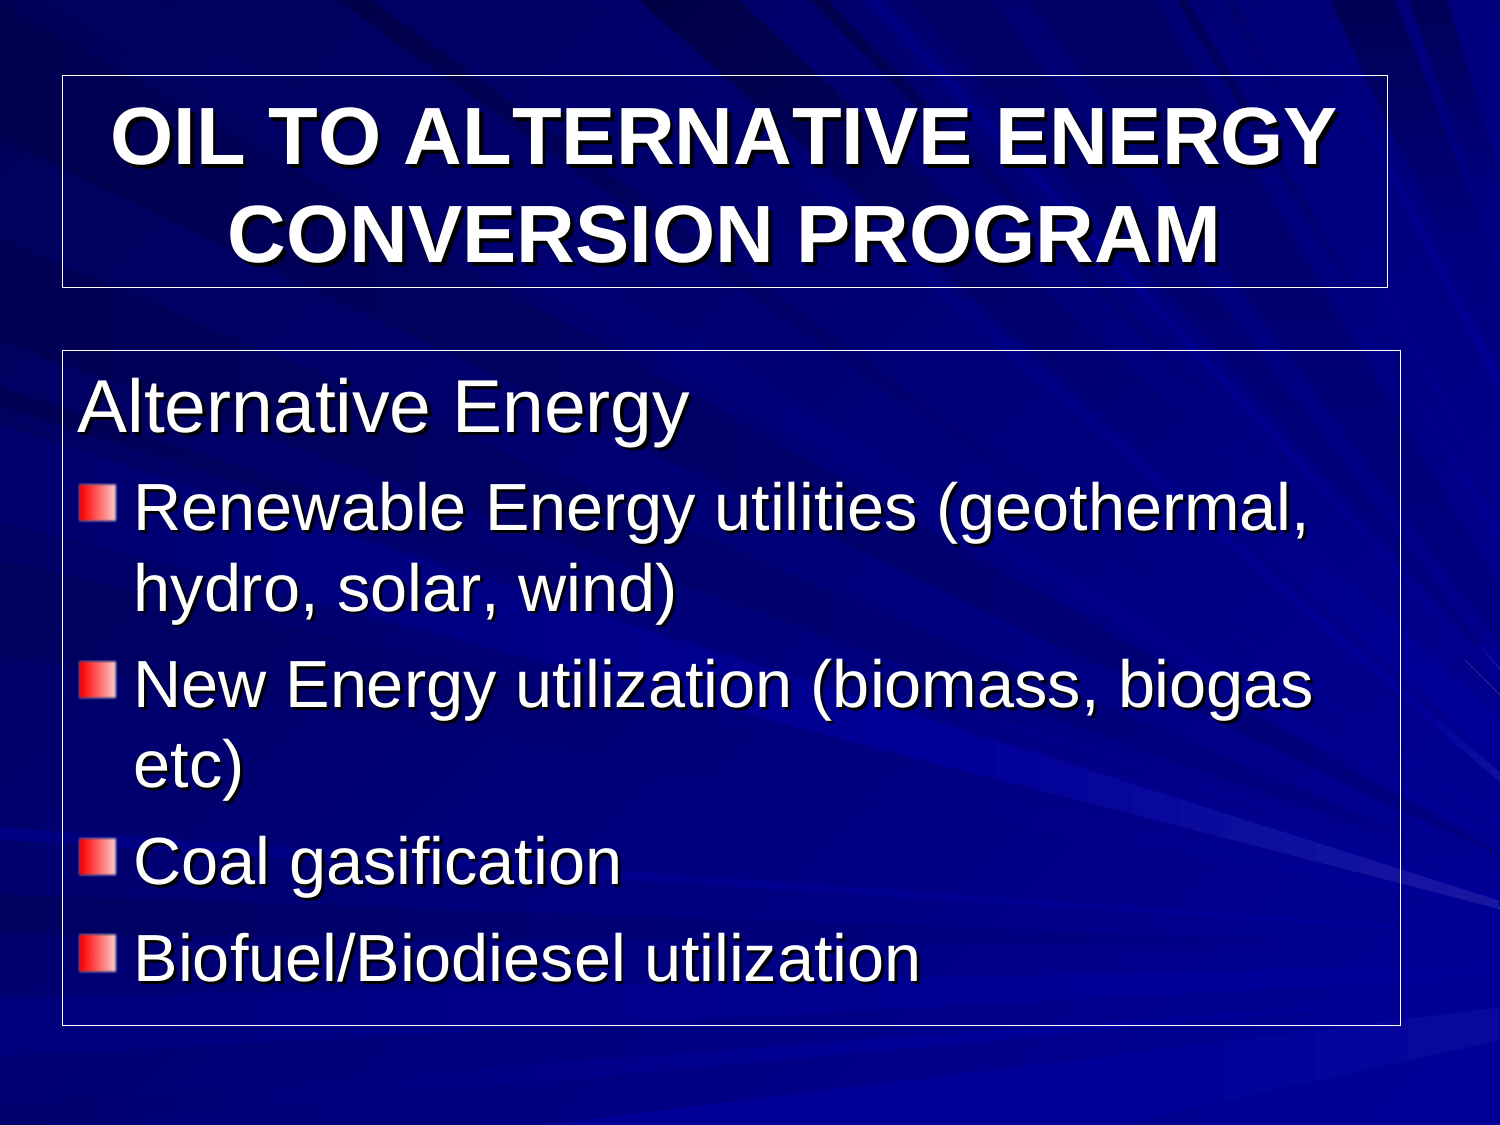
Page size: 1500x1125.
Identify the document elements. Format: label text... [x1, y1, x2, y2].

title OIL TO ALTERNATIVE ENERGY CONVERSION PROGRAM [62, 75, 1388, 288]
list Alternative Energy Renewable Energy utilities (geothermal, hydro, solar, wind) New Energy utilization (biomass, biogas etc) Coal gasification Biofuel/Biodiesel utilization [62, 350, 1400, 1026]
